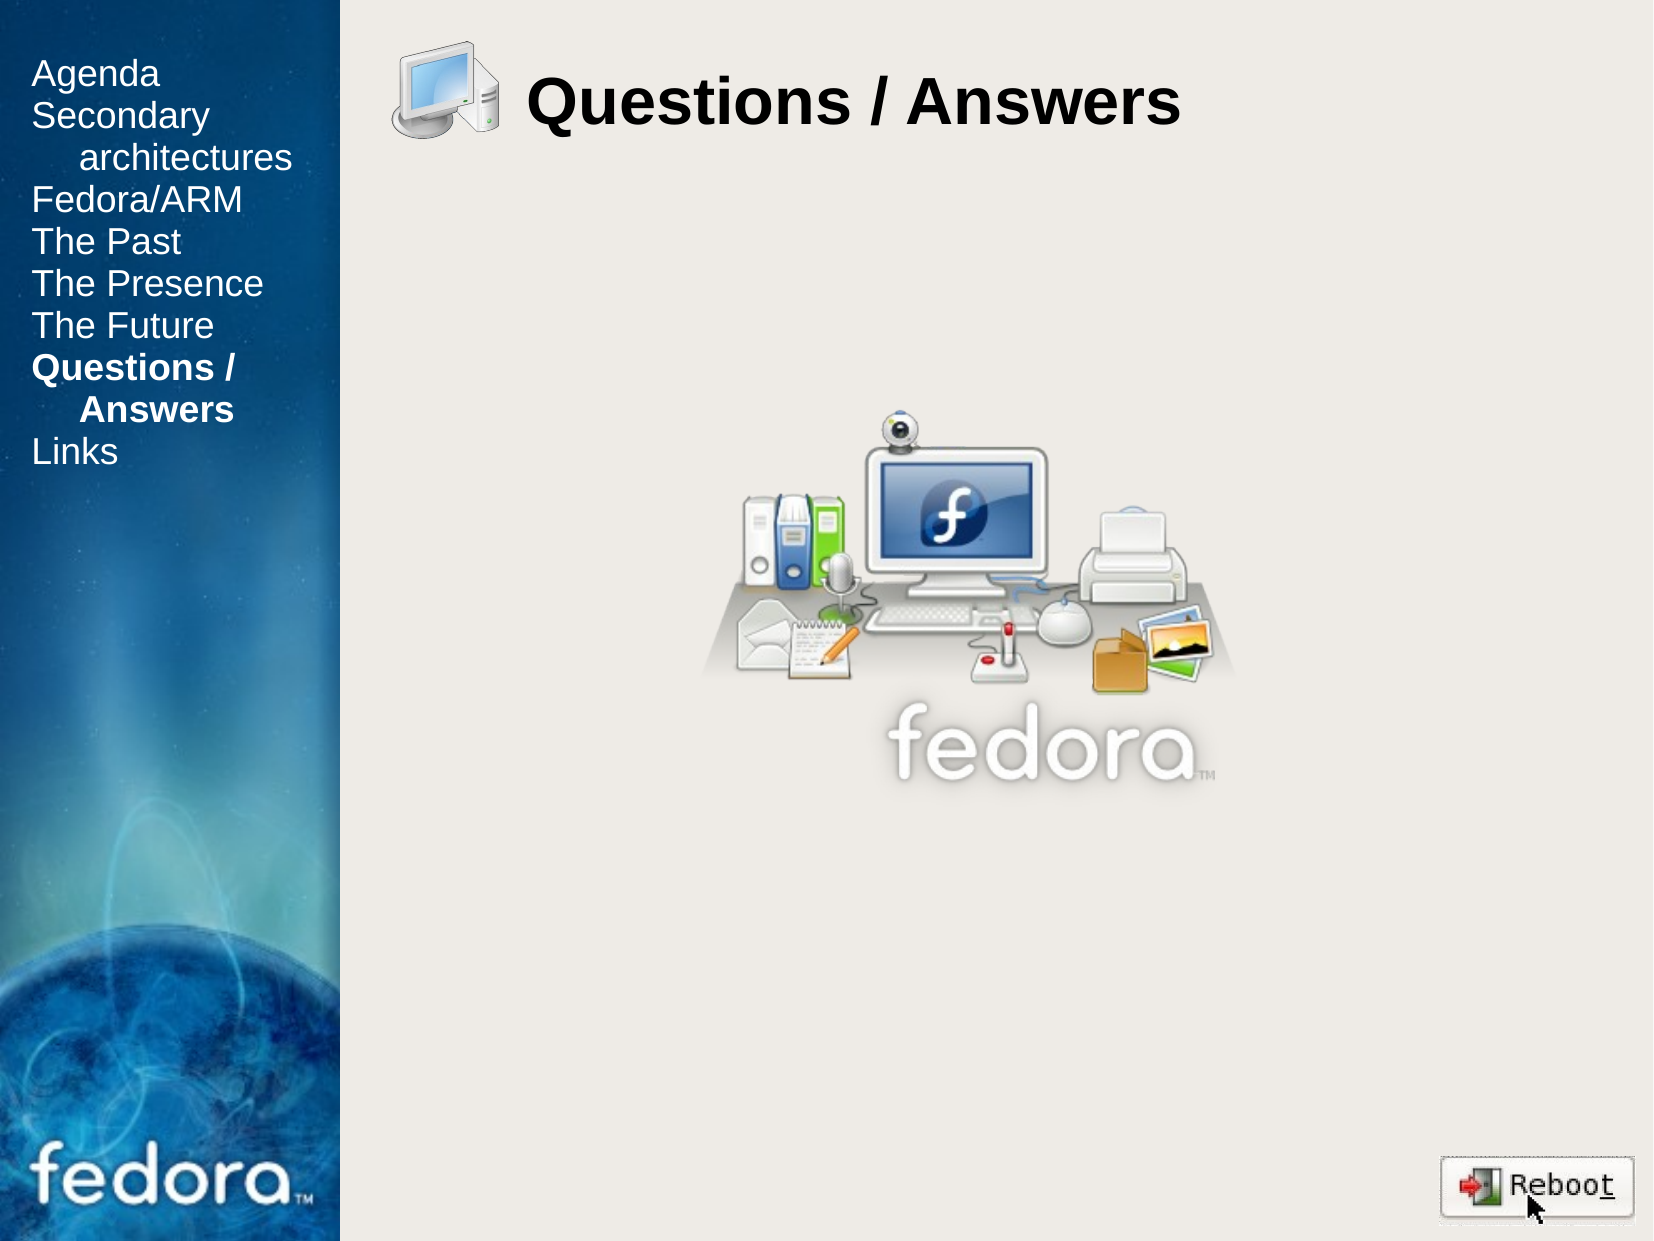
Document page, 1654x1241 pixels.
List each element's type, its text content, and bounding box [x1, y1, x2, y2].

text_box Questions / Answers [511, 56, 1528, 147]
picture [0, 0, 1654, 1241]
text_box Agenda Secondary architectures Fedora/ARM The Past The Presence The Future Questions / Answers Links [16, 45, 330, 481]
